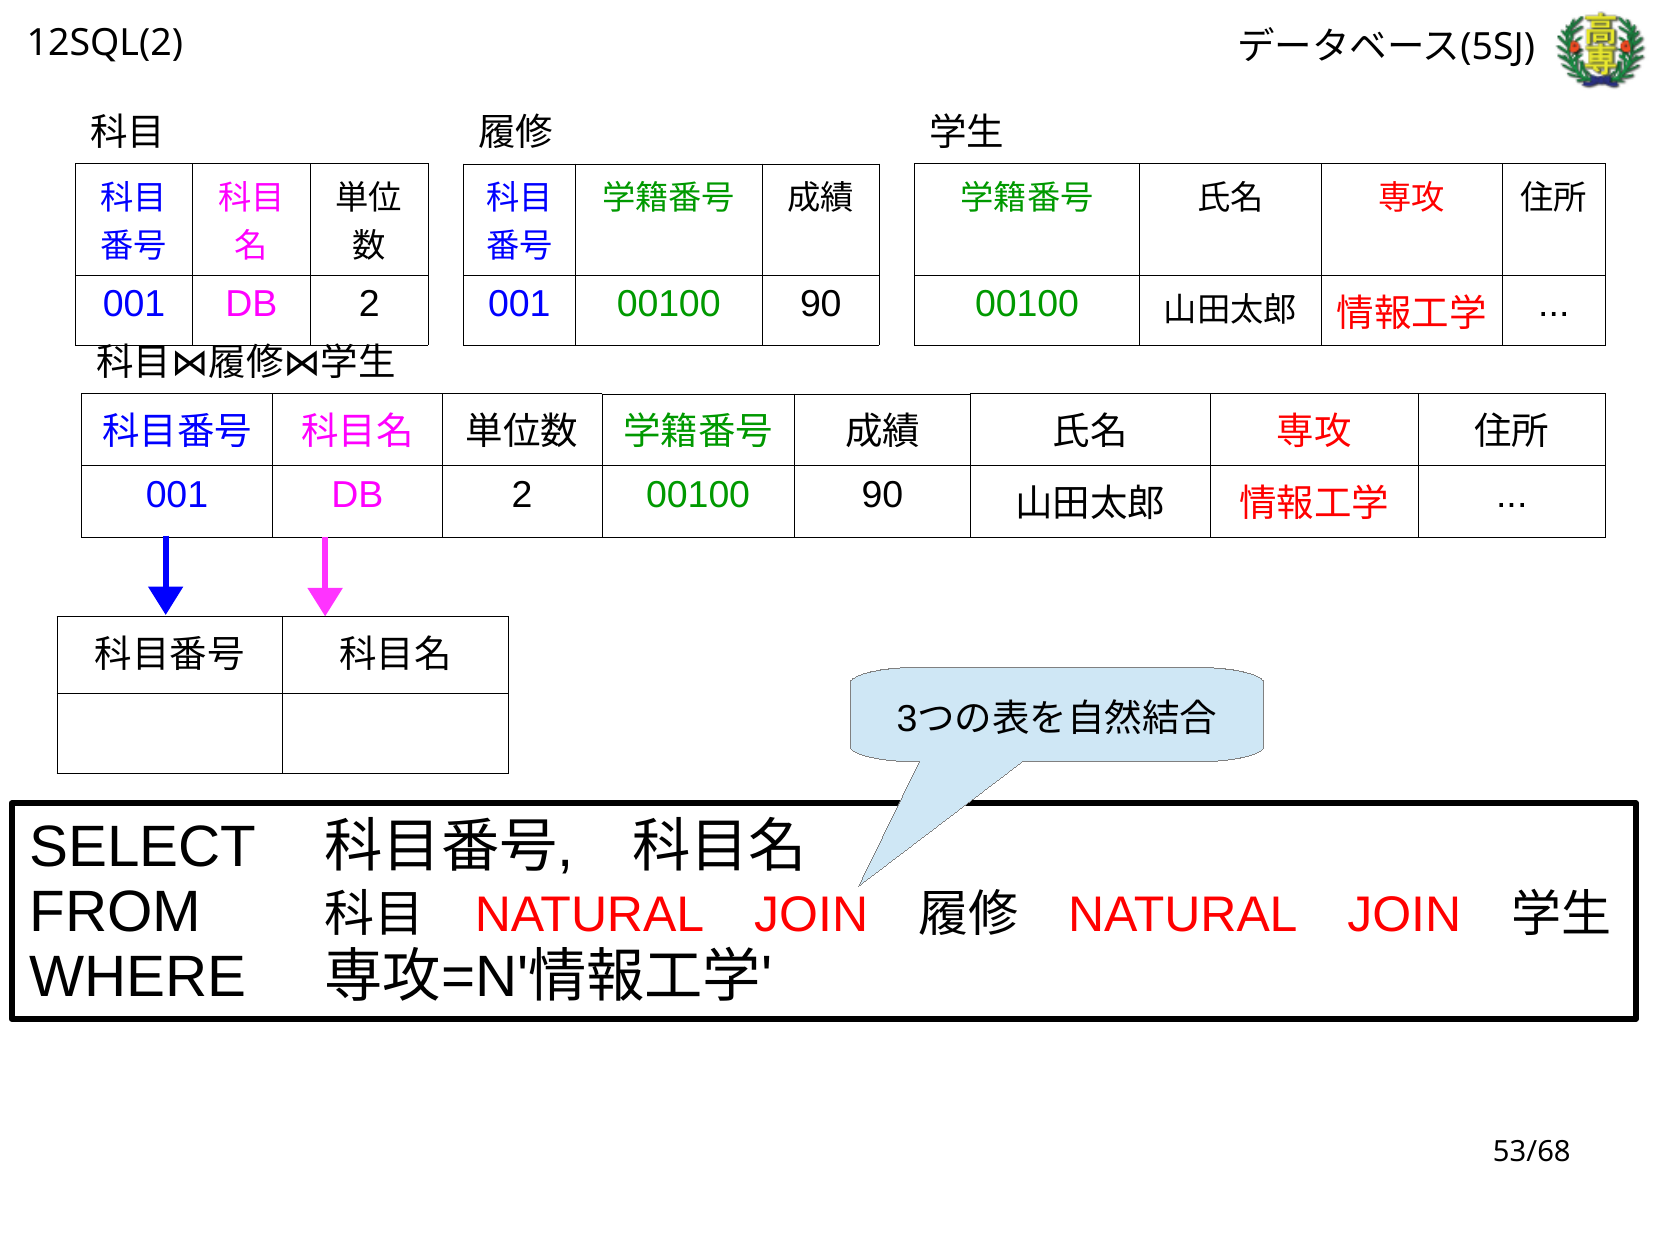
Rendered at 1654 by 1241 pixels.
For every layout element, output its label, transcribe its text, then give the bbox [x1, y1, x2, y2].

table_cell 学籍番号 [915, 164, 1139, 275]
table_cell 001 [76, 276, 192, 345]
text_box 3つの表を自然結合 [850, 667, 1264, 887]
table_cell [880, 275, 914, 324]
table_cell [880, 164, 914, 275]
table_header 科目 [75, 94, 193, 163]
table_cell 科目番号 [82, 394, 272, 465]
table_cell [58, 694, 282, 773]
table_cell 001 [464, 276, 575, 324]
table_cell [429, 164, 463, 275]
table_cell 科目番号 [76, 164, 192, 275]
table_cell 情報工学 [1211, 466, 1418, 537]
table_header [795, 324, 970, 394]
table_header [1419, 324, 1605, 393]
table_cell DB [273, 466, 442, 537]
table_cell ... [1503, 276, 1605, 324]
table_cell 00100 [915, 276, 1139, 324]
table_cell 2 [443, 466, 602, 537]
table_cell 00100 [603, 466, 794, 537]
table_header [602, 324, 795, 394]
text_box SELECT 科目番号, 科目名 FROM 科目 NATURAL JOIN 履修 NATURAL JOIN 学生 WHERE 専攻=N'情報工学' [11, 803, 1636, 1019]
table_cell 氏名 [971, 394, 1210, 465]
table_header 学生 [914, 94, 1140, 163]
table_header 科目⋈履修⋈学生 [81, 324, 602, 393]
table_cell 専攻 [1211, 394, 1418, 465]
table_cell 科目名 [193, 164, 310, 275]
table_cell [283, 694, 508, 773]
table_header 科目名 [283, 617, 508, 693]
table_cell 001 [82, 466, 272, 537]
table_cell 専攻 [1322, 164, 1502, 275]
table_cell 住所 [1419, 394, 1605, 465]
table_header [1140, 94, 1321, 163]
table_cell 住所 [1503, 164, 1605, 275]
table_cell 山田太郎 [1140, 276, 1321, 324]
table_cell 成績 [763, 165, 879, 275]
table_cell 情報工学 [1322, 276, 1502, 324]
table_header [428, 94, 464, 164]
table_cell 科目名 [273, 394, 442, 465]
table_cell DB [193, 276, 310, 324]
table_cell 氏名 [1140, 164, 1321, 275]
table_header 履修 [464, 94, 575, 164]
table_cell 学籍番号 [603, 395, 794, 465]
table_header [575, 94, 763, 164]
table_header [1210, 324, 1419, 393]
table_cell 90 [795, 466, 970, 537]
table_header [1321, 94, 1502, 163]
table_cell 00100 [576, 276, 762, 324]
table_cell 科目番号 [464, 165, 575, 275]
table_header [970, 324, 1210, 393]
table_header [879, 94, 914, 164]
table_header 科目番号 [58, 617, 282, 693]
table_cell ... [1419, 466, 1605, 537]
table_header [1502, 94, 1606, 163]
table_cell 単位数 [443, 394, 602, 465]
table_cell 成績 [795, 395, 970, 465]
table_header [310, 94, 428, 163]
table_cell 単位数 [311, 164, 428, 275]
table_header [763, 94, 879, 164]
table_cell 山田太郎 [971, 466, 1210, 537]
picture [1553, 2, 1650, 99]
table_cell [429, 275, 463, 324]
table_cell 学籍番号 [576, 165, 762, 275]
table_cell 2 [311, 276, 428, 324]
table_header [193, 94, 310, 163]
table_cell 90 [763, 276, 879, 324]
